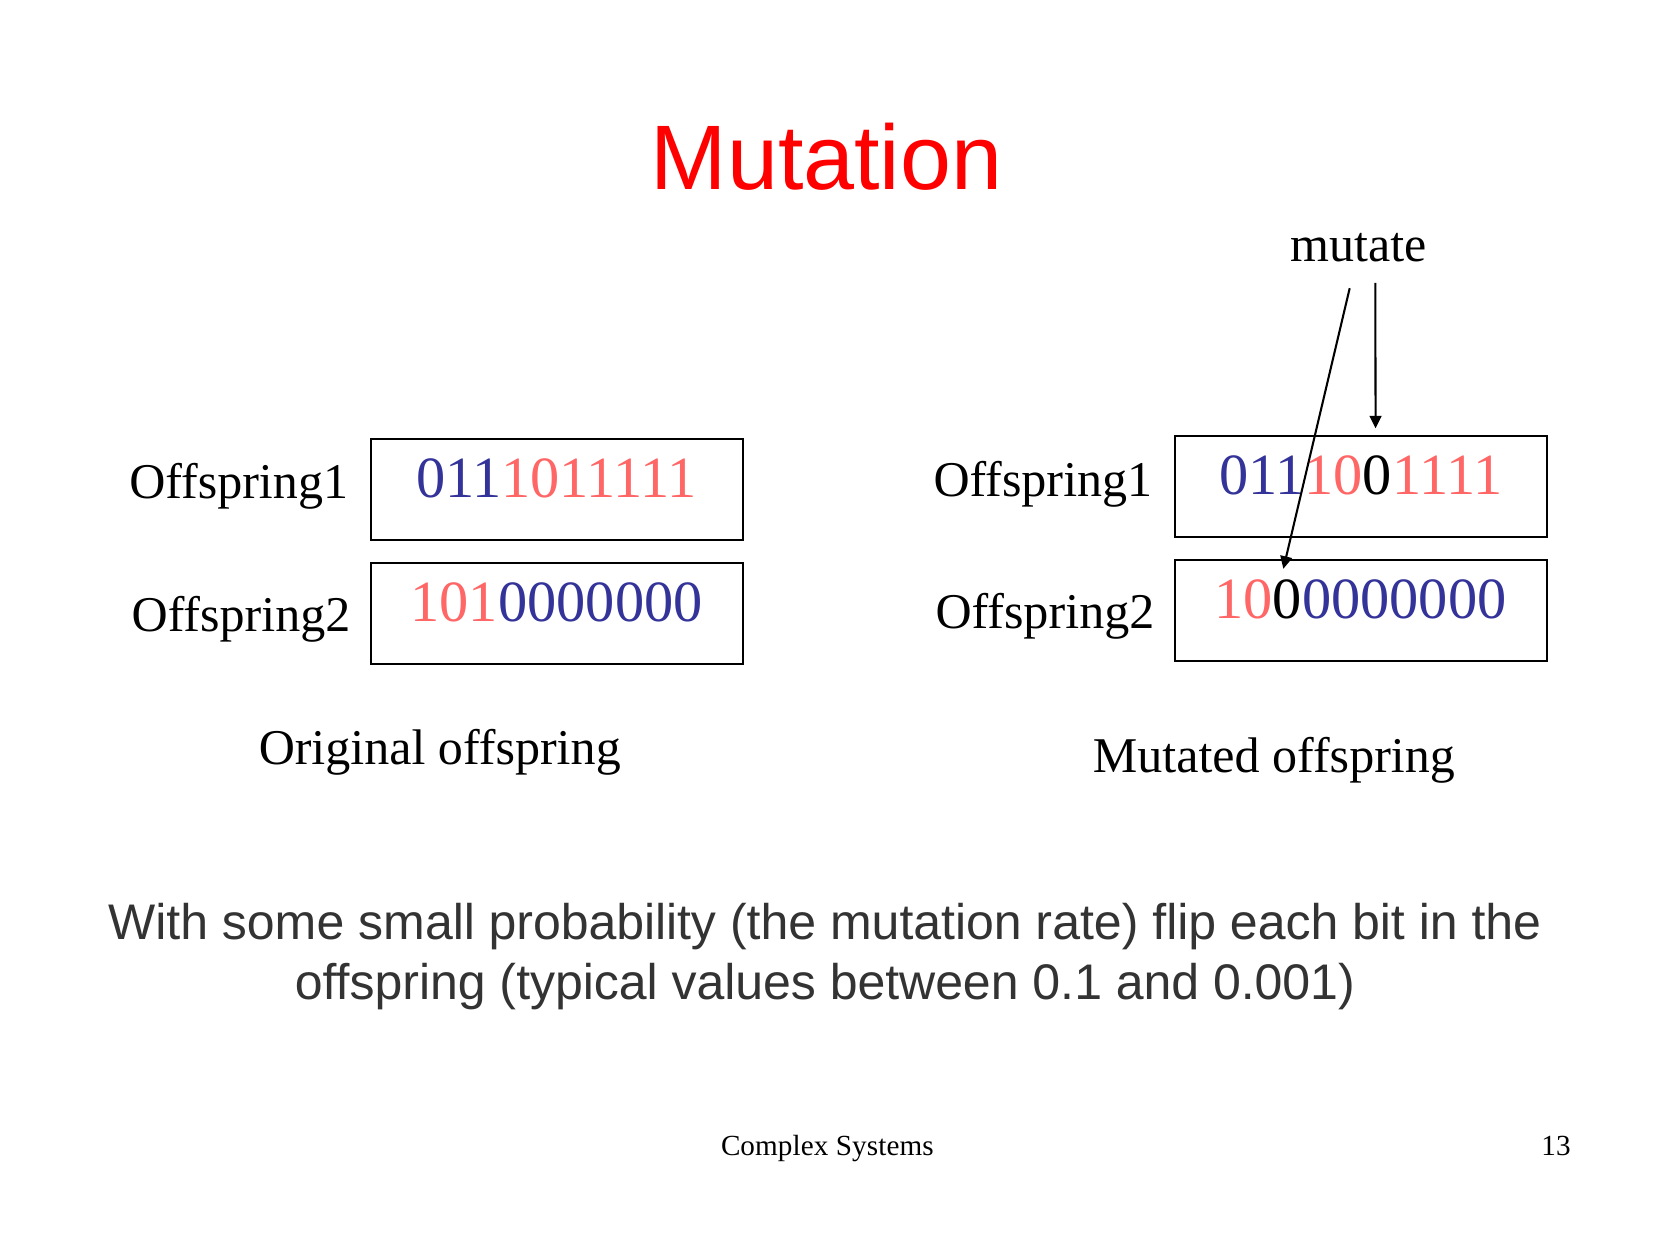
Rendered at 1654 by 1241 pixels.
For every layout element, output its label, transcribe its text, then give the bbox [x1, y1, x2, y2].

text_box 1000000000 [1174, 560, 1547, 662]
text_box 0111001111 [1292, 436, 1547, 538]
text_box 0111011111 [370, 439, 743, 541]
text_box Original offspring [171, 714, 709, 800]
text_box Mutated offspring [1086, 722, 1542, 808]
title Mutation [82, 49, 1571, 257]
text_box Offspring2 [867, 578, 1162, 664]
text_box Offspring1 [864, 446, 1159, 532]
text_box 1010000000 [370, 563, 743, 665]
text_box With some small probability (the mutation rate) flip each bit in the offspring (typical values between 0.1 and 0.001) [47, 889, 1603, 1035]
text_box mutate [1283, 211, 1493, 297]
text_box 0111001111 [1174, 436, 1313, 538]
text_box Offspring2 [63, 580, 357, 667]
text_box Offspring1 [60, 448, 355, 534]
